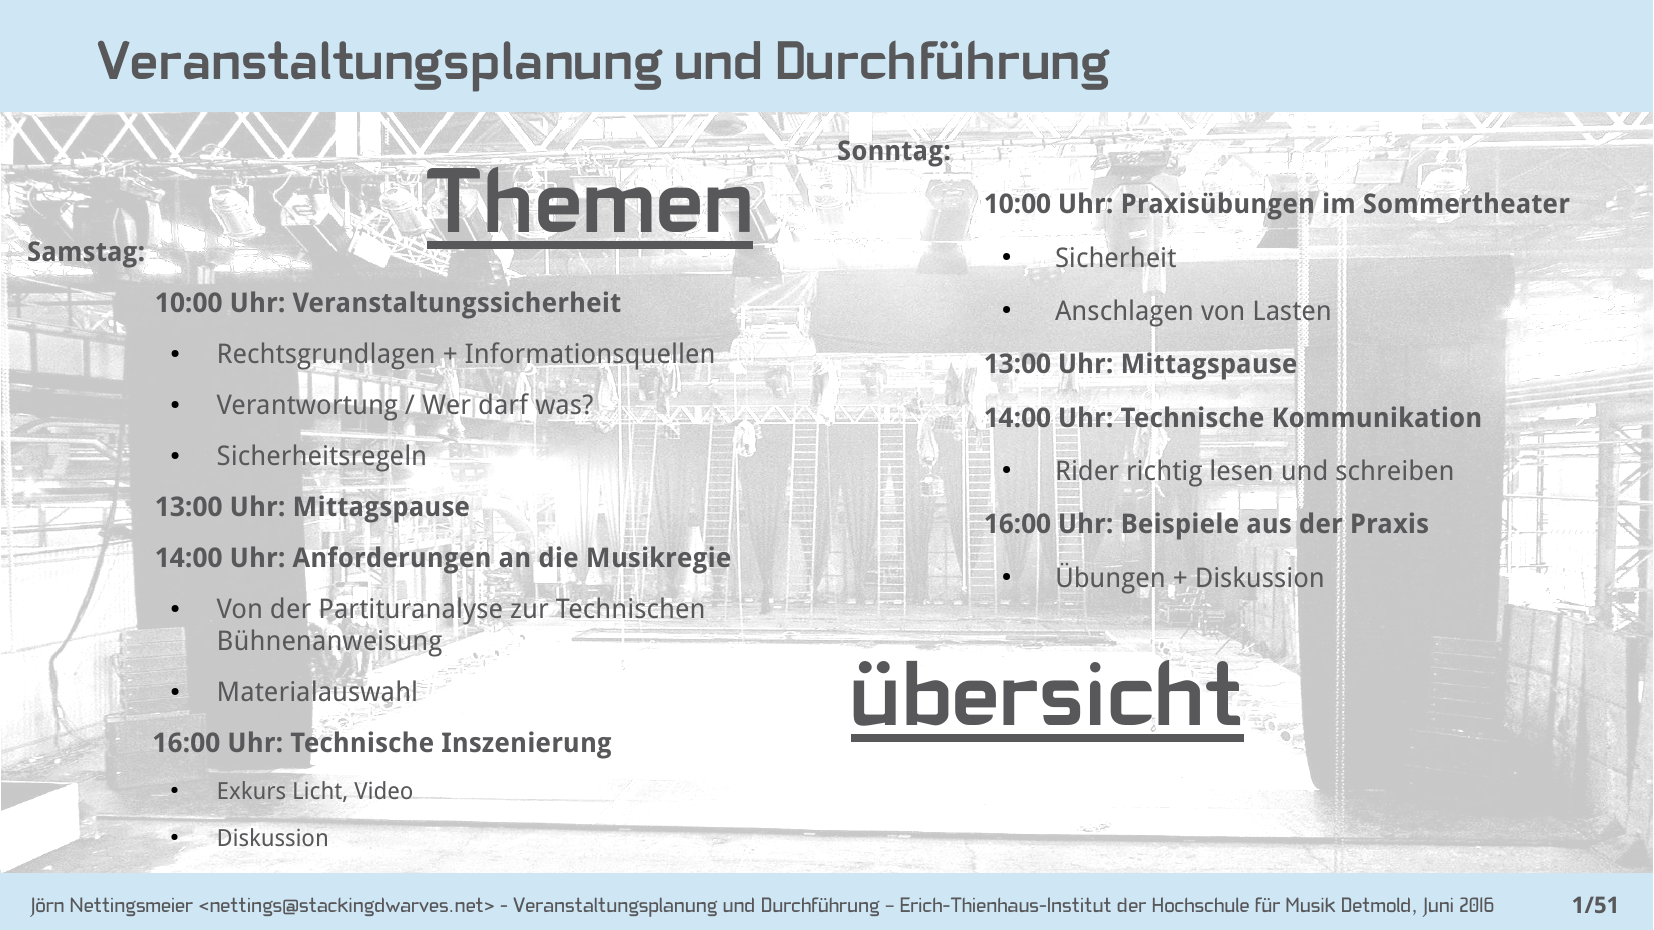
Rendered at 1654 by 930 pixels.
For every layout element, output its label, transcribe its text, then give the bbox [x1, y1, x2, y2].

picture [1, 113, 1653, 873]
title übersicht [850, 632, 1537, 759]
title Veranstaltungsplanung und Durchführung [97, 4, 1215, 119]
title Themen [426, 119, 828, 299]
list Samstag: 10:00 Uhr: Veranstaltungssicherheit Rechtsgrundlagen + Informationsquellen Verantwortung / Wer darf was? Sicherheitsregeln 13:00 Uhr: Mittagspause 14:00 Uhr: Anforderungen an die Musikregie Von der Partituranalyse zur Technischen Bühnenanweisung Materialauswahl 16:00 Uhr: Technische Inszenierung Exkurs Licht, Video Diskussion [27, 236, 887, 855]
list Sonntag: 10:00 Uhr: Praxisübungen im Sommertheater Sicherheit Anschlagen von Lasten 13:00 Uhr: Mittagspause 14:00 Uhr: Technische Kommunikation Rider richtig lesen und schreiben 16:00 Uhr: Beispiele aus der Praxis Übungen + Diskussion [837, 135, 1637, 758]
